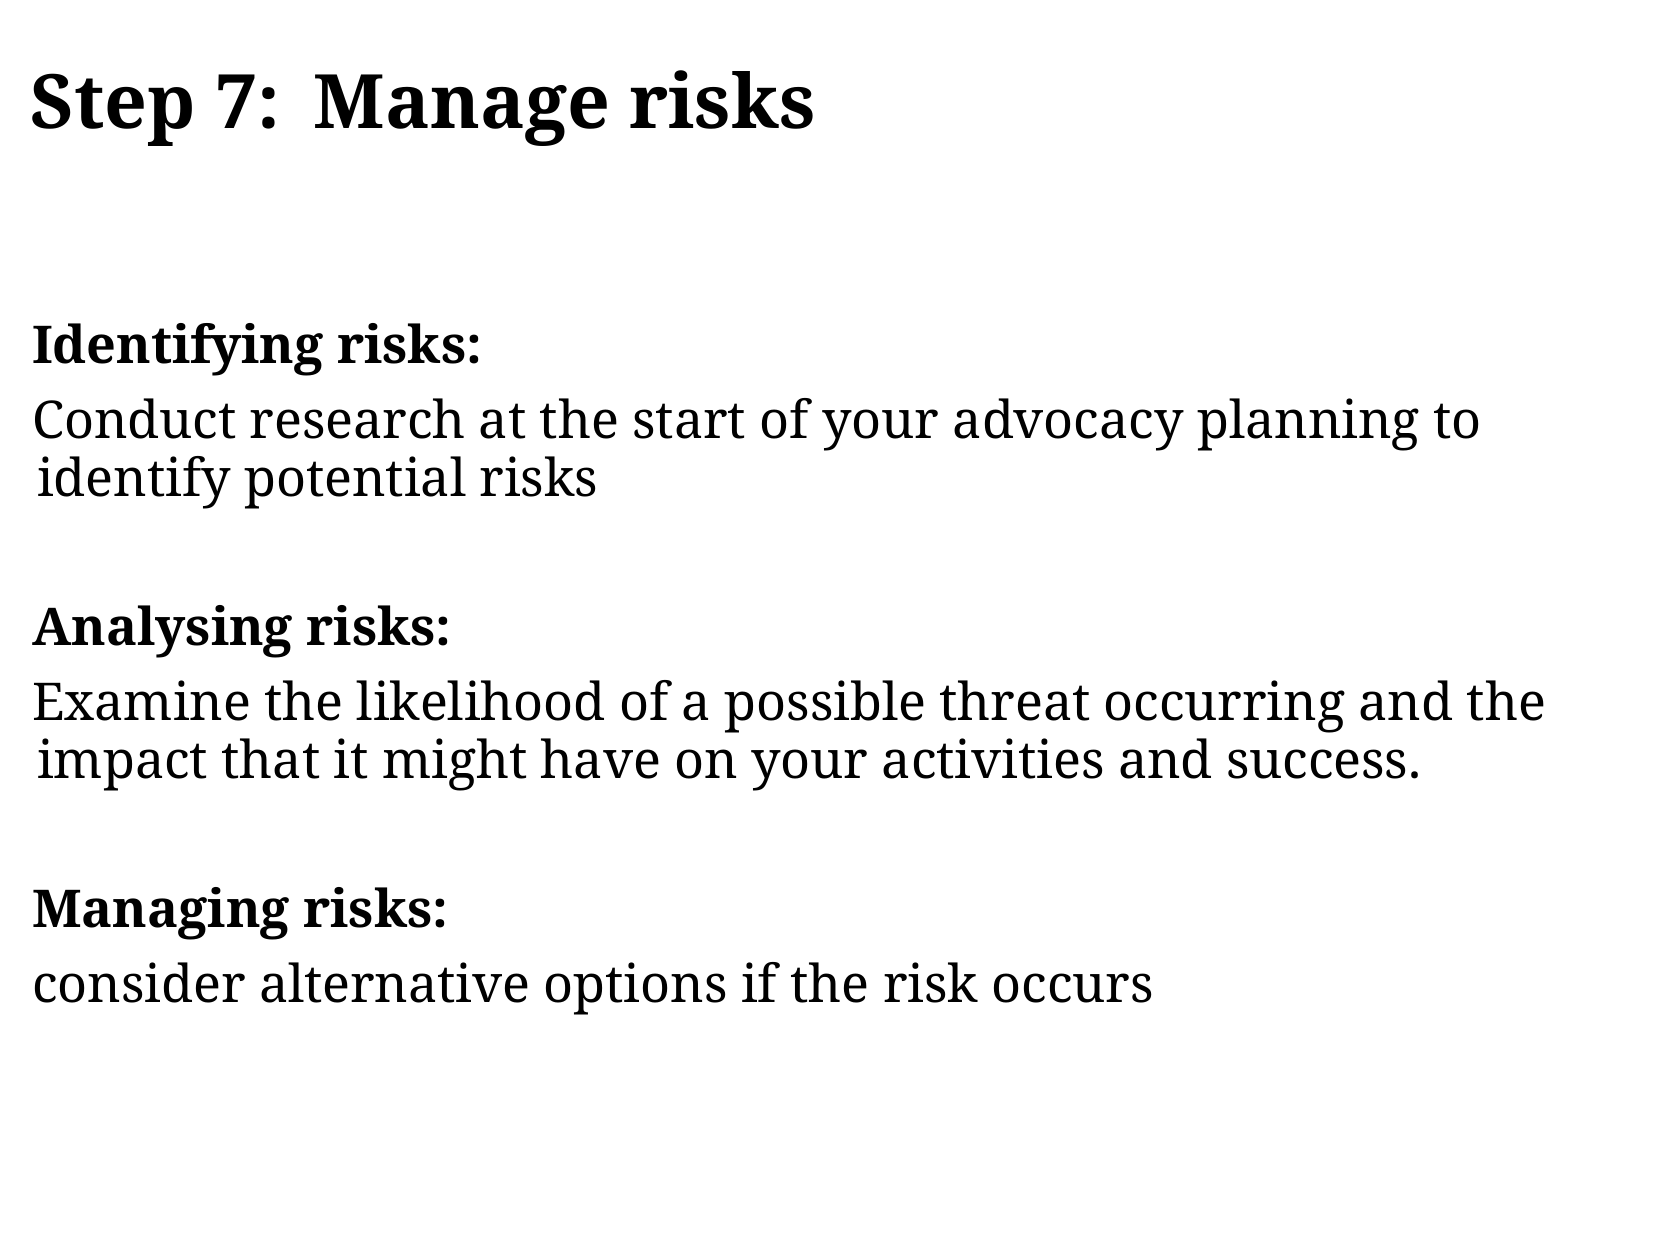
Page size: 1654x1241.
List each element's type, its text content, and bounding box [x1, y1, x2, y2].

text_box Identifying risks: Conduct research at the start of your advocacy planning to identify potential risks Analysing risks: Examine the likelihood of a possible threat occurring and the impact that it might have on your activities and success. Managing risks: consider alternative options if the risk occurs [30, 367, 1625, 964]
title Step 7: Manage risks [30, 0, 1519, 208]
